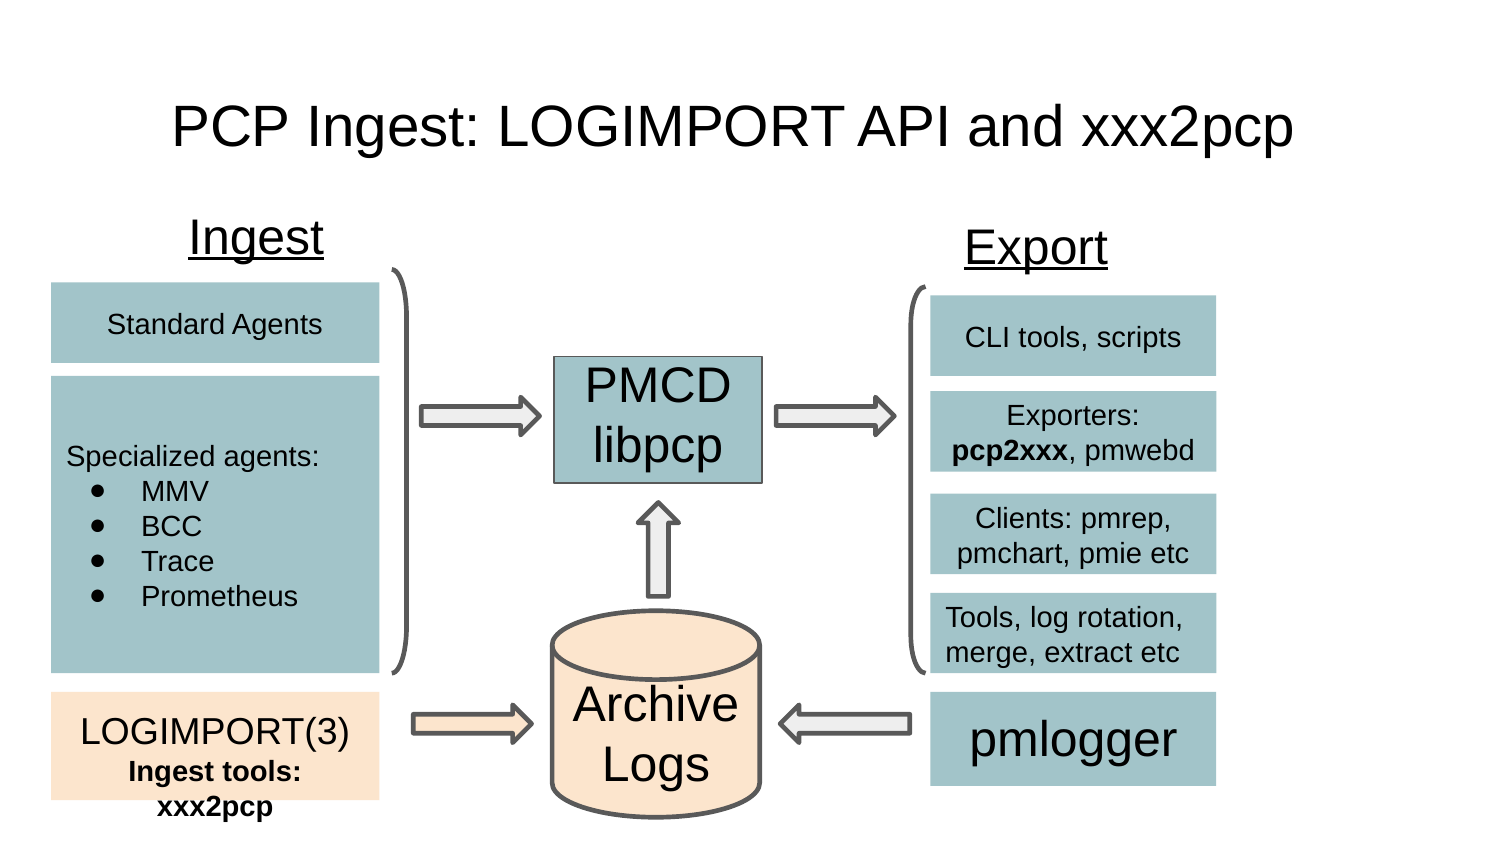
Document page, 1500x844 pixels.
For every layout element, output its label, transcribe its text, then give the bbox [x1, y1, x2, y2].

text_box [780, 704, 910, 743]
text_box Export [945, 199, 1128, 280]
text_box Clients: pmrep, pmchart, pmie etc [930, 493, 1217, 575]
text_box LOGIMPORT(3) Ingest tools: xxx2pcp [51, 691, 380, 801]
title PCP Ingest: LOGIMPORT API and xxx2pcp [51, 72, 1449, 153]
text_box Ingest [165, 189, 348, 270]
text_box Tools, log rotation, merge, extract etc [930, 592, 1217, 674]
text_box pmlogger [930, 691, 1217, 786]
text_box Exporters: pcp2xxx, pmwebd [930, 391, 1217, 472]
text_box Standard Agents [51, 282, 380, 363]
text_box [637, 502, 679, 597]
text_box PMCD libpcp [554, 356, 762, 483]
text_box [776, 397, 895, 436]
text_box [413, 704, 532, 743]
text_box Archive Logs [552, 610, 760, 818]
text_box Specialized agents: MMV BCC Trace Prometheus [51, 375, 380, 674]
text_box [421, 397, 540, 436]
list [35, 153, 1480, 844]
text_box CLI tools, scripts [930, 295, 1217, 376]
